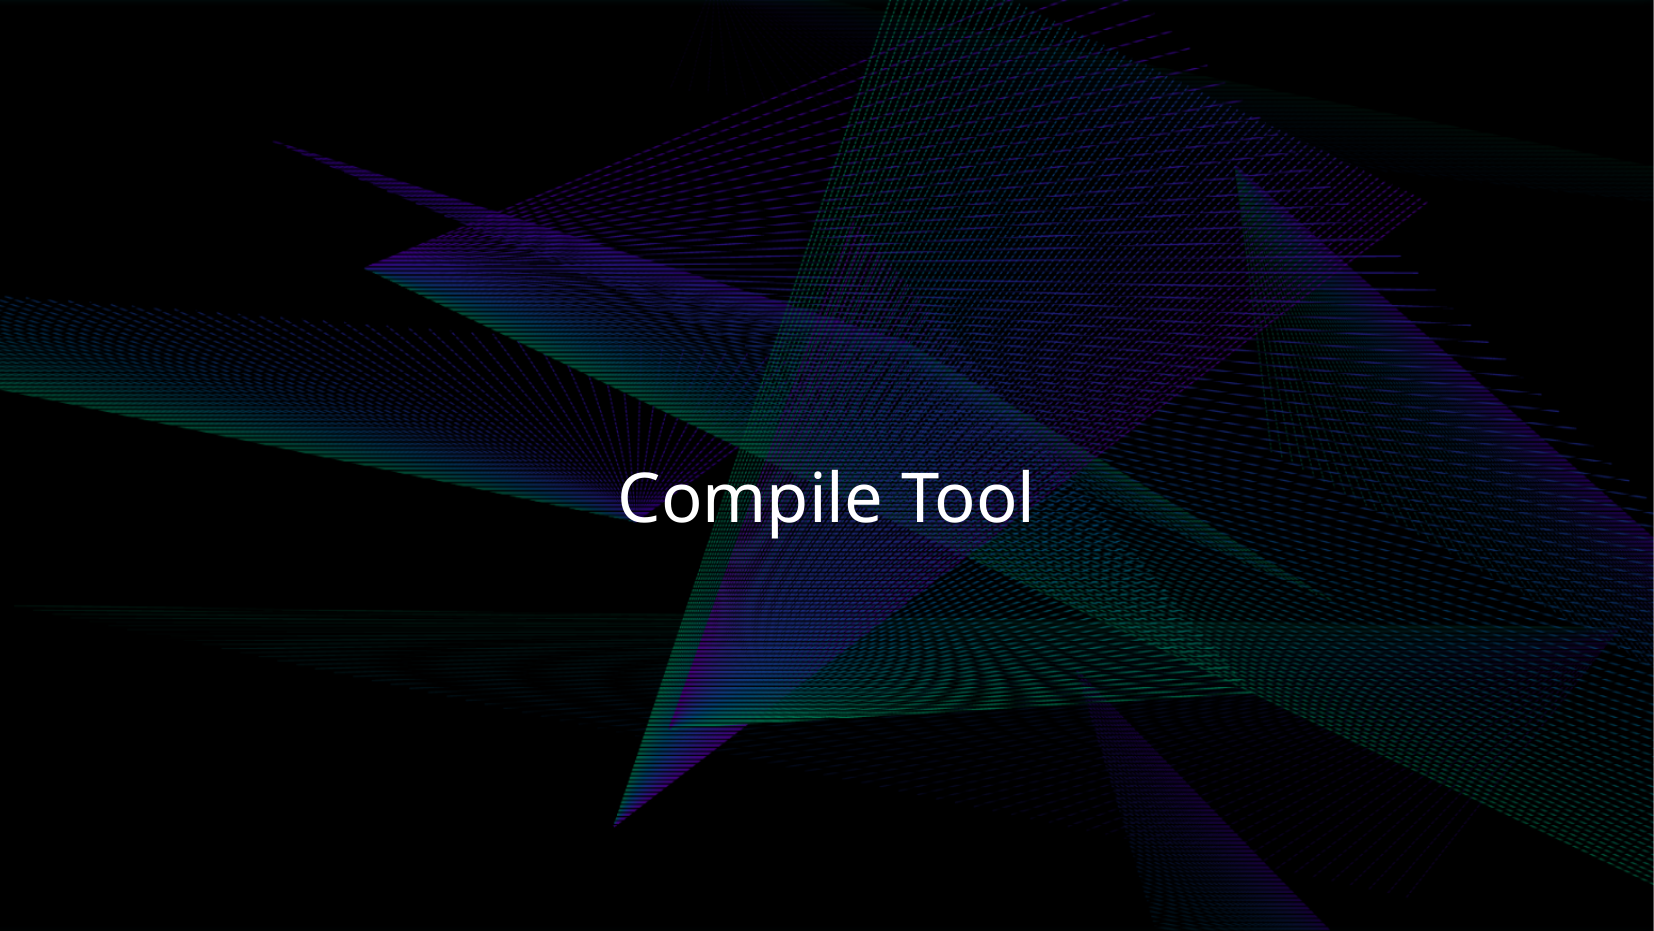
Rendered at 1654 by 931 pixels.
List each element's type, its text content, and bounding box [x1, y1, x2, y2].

picture [0, 0, 1654, 931]
list Compile Tool [82, 217, 1571, 758]
